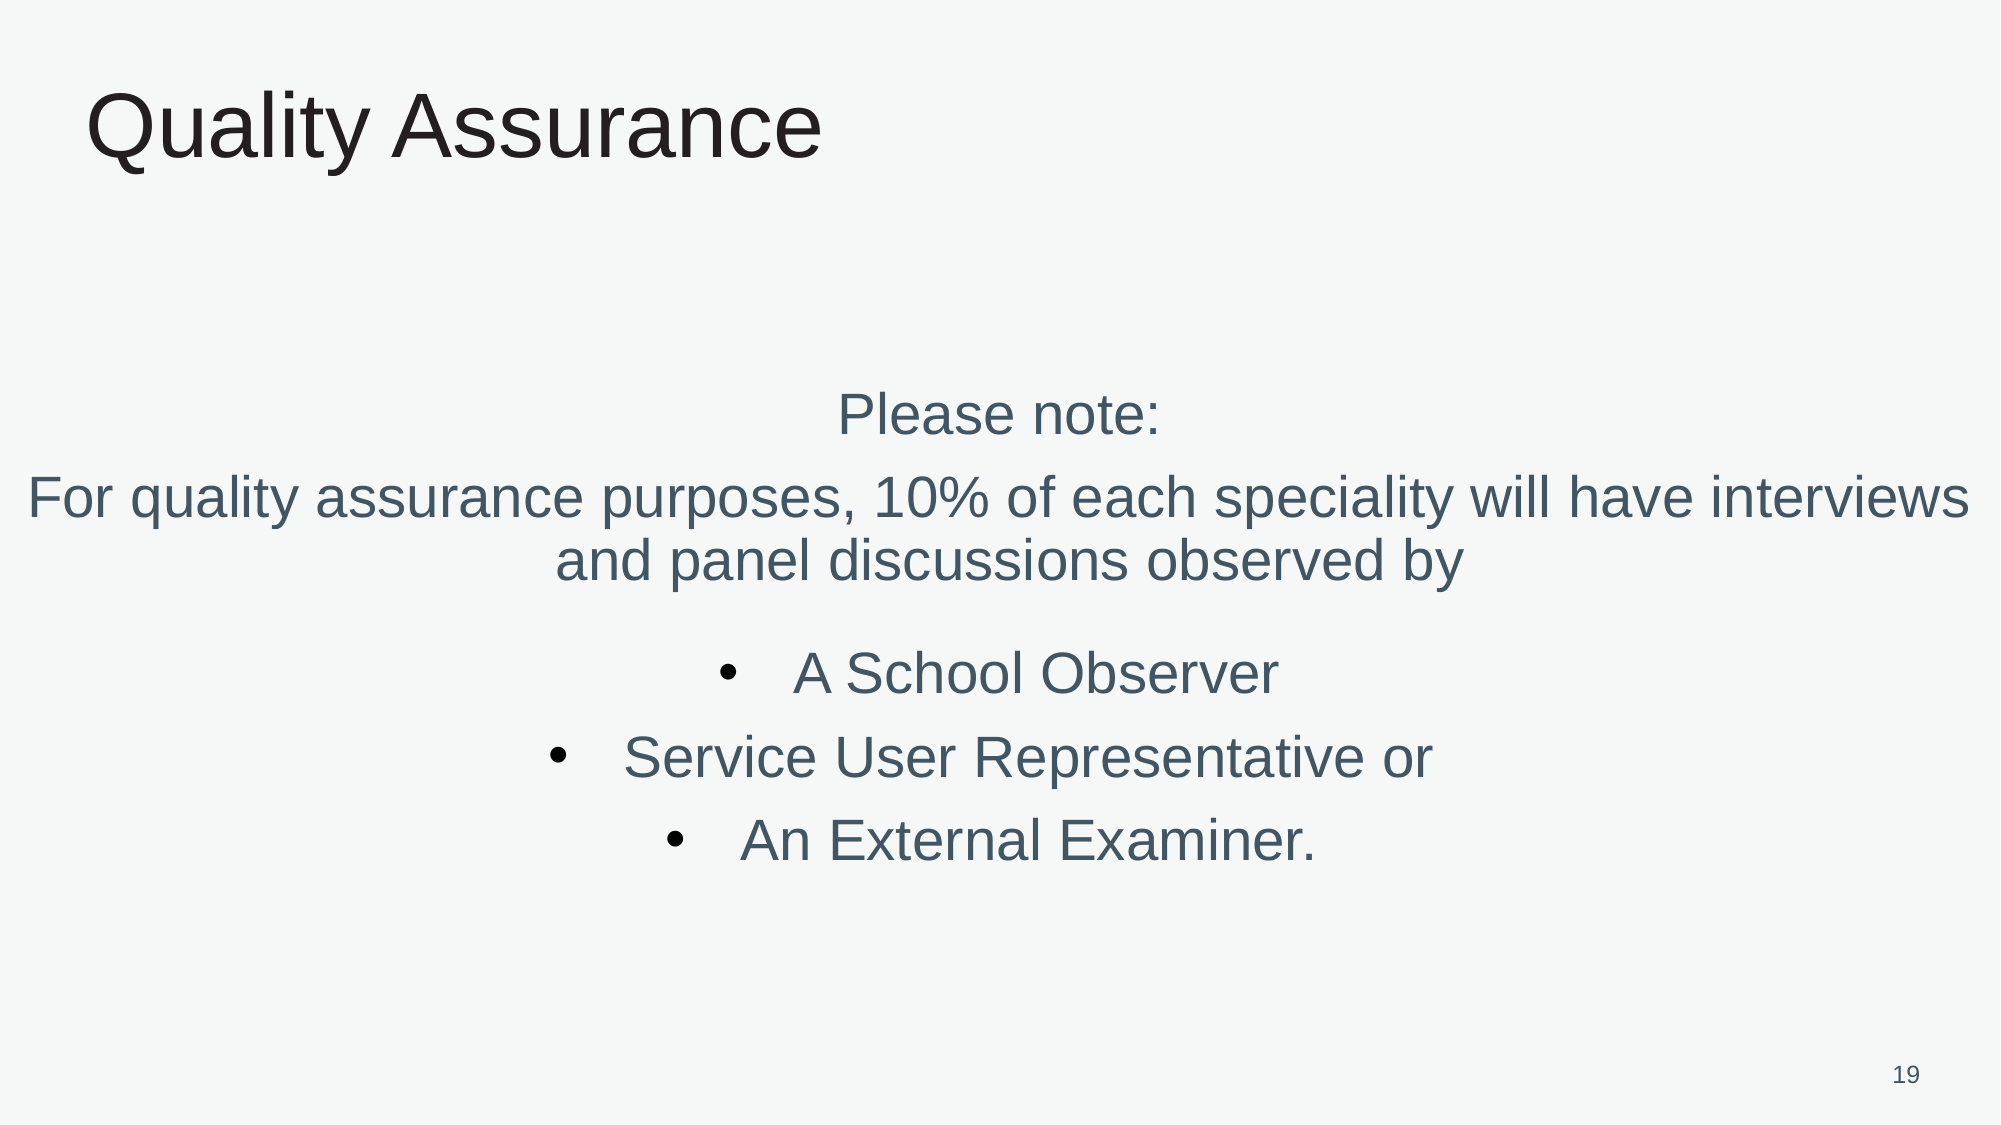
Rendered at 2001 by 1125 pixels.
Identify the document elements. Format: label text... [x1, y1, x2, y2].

picture [0, 0, 2000, 1125]
text_box Quality Assurance [70, 70, 1942, 213]
